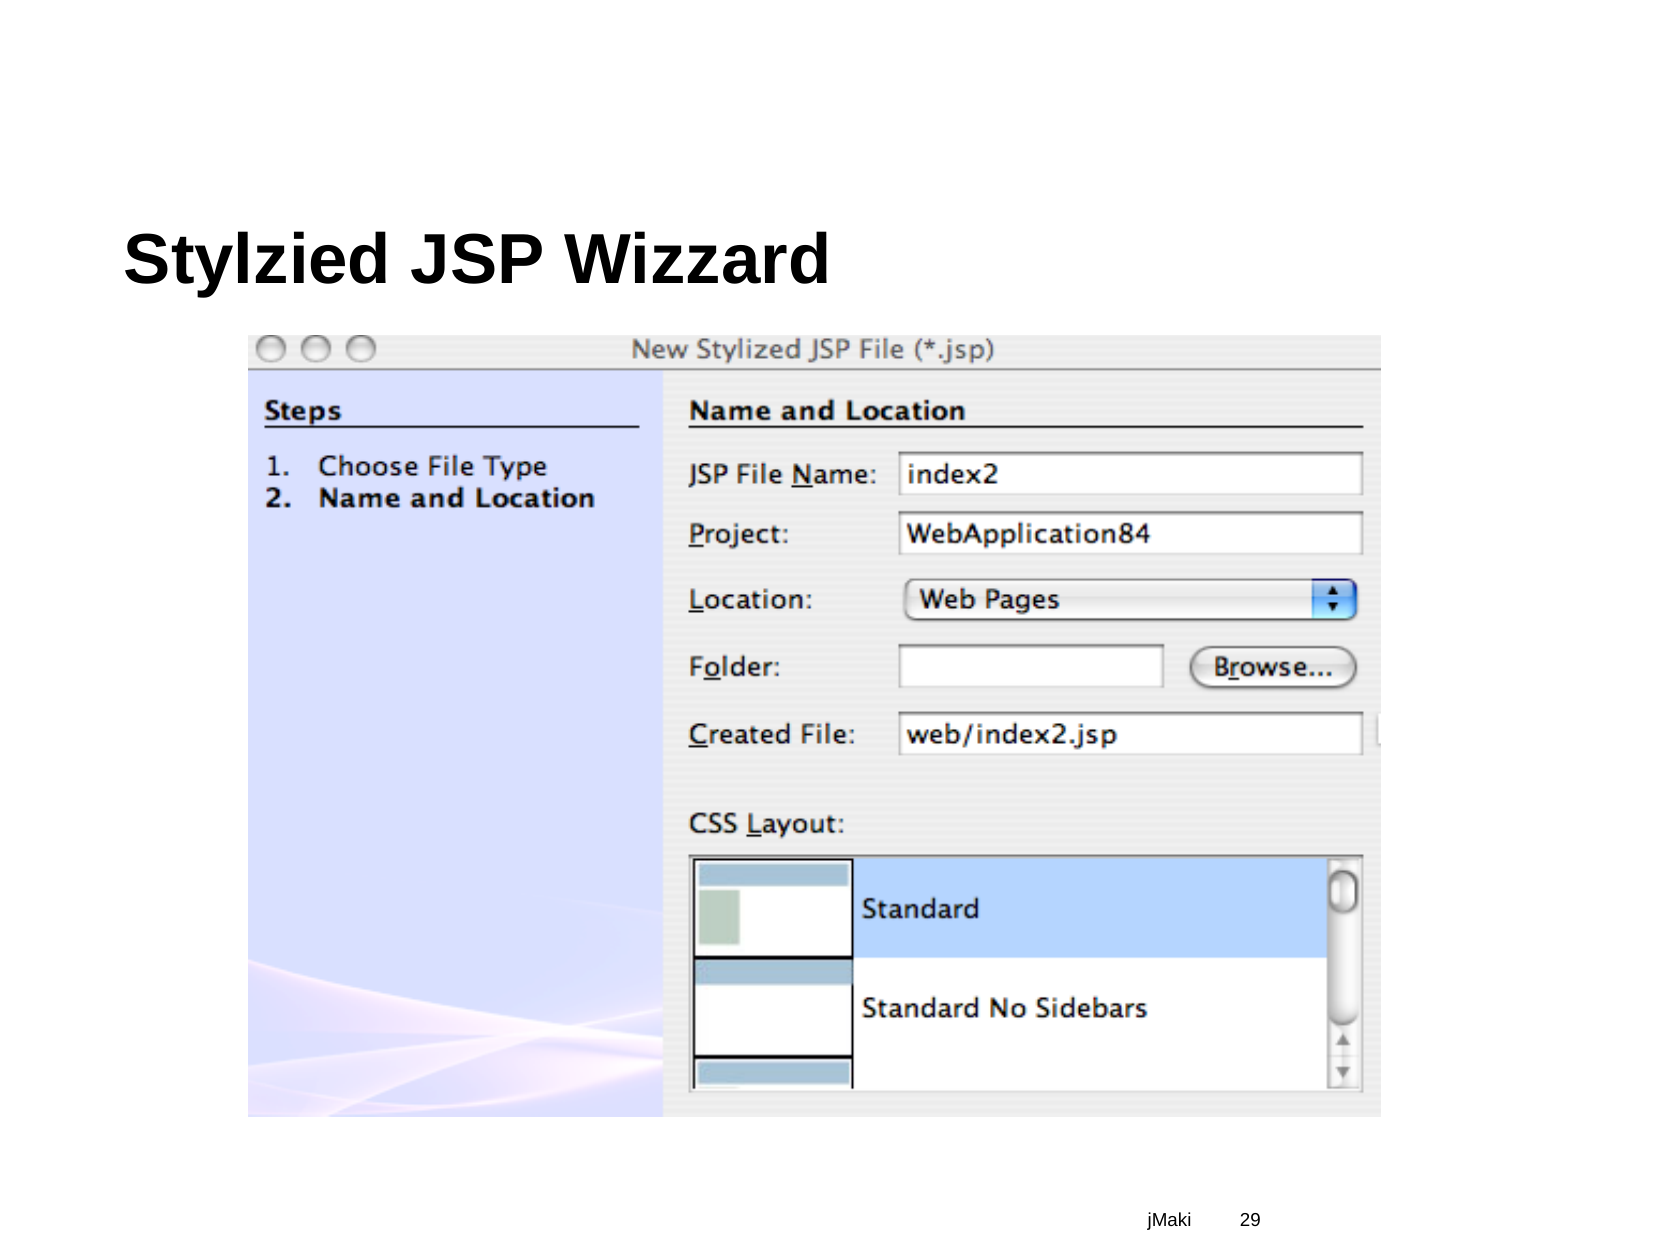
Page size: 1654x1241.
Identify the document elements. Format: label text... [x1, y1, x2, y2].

title Stylzied JSP Wizzard [124, 132, 1561, 298]
picture [248, 335, 1381, 1117]
